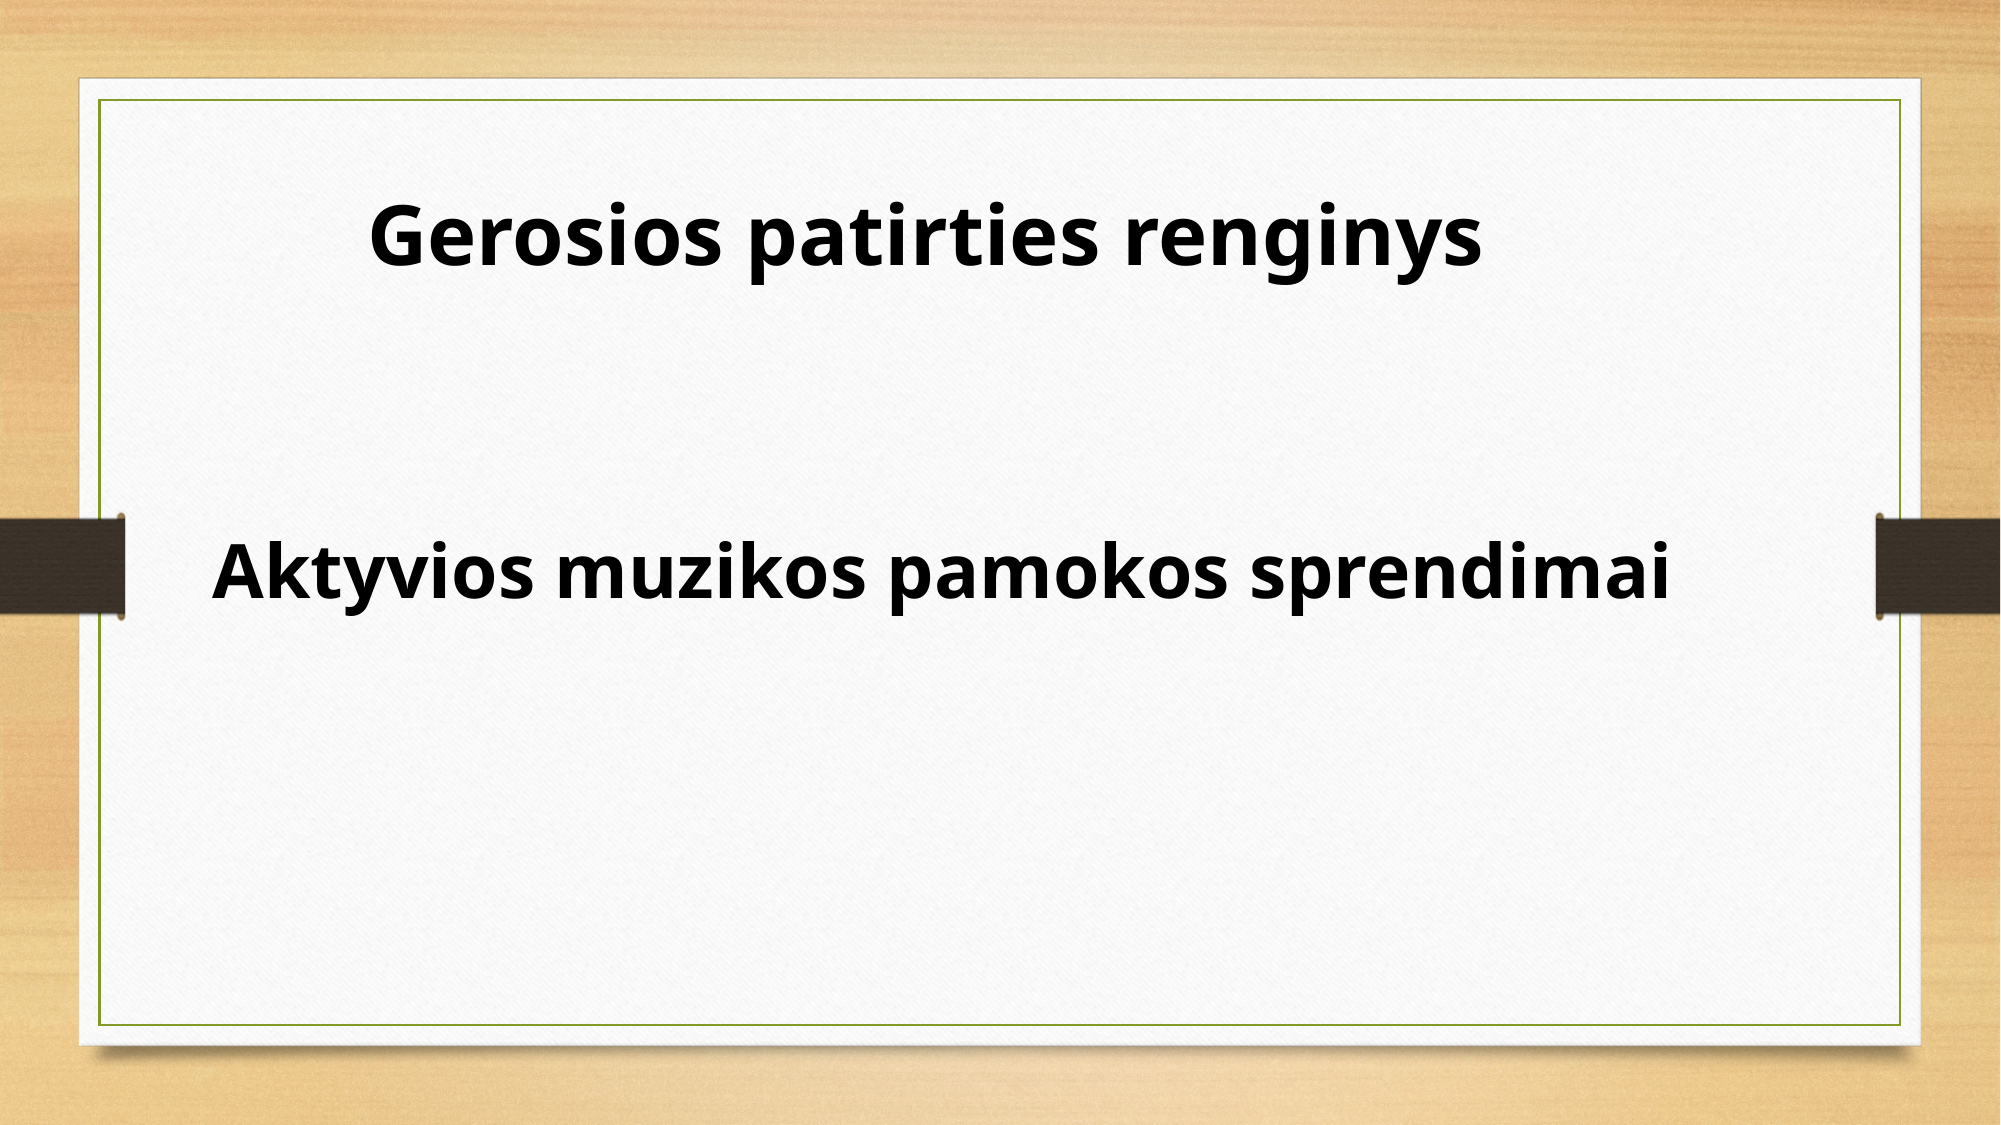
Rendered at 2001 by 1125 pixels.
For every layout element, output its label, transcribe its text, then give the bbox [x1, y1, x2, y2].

text_box Aktyvios muzikos pamokos sprendimai [197, 515, 1832, 622]
text_box Gerosios patirties renginys [352, 174, 1631, 292]
